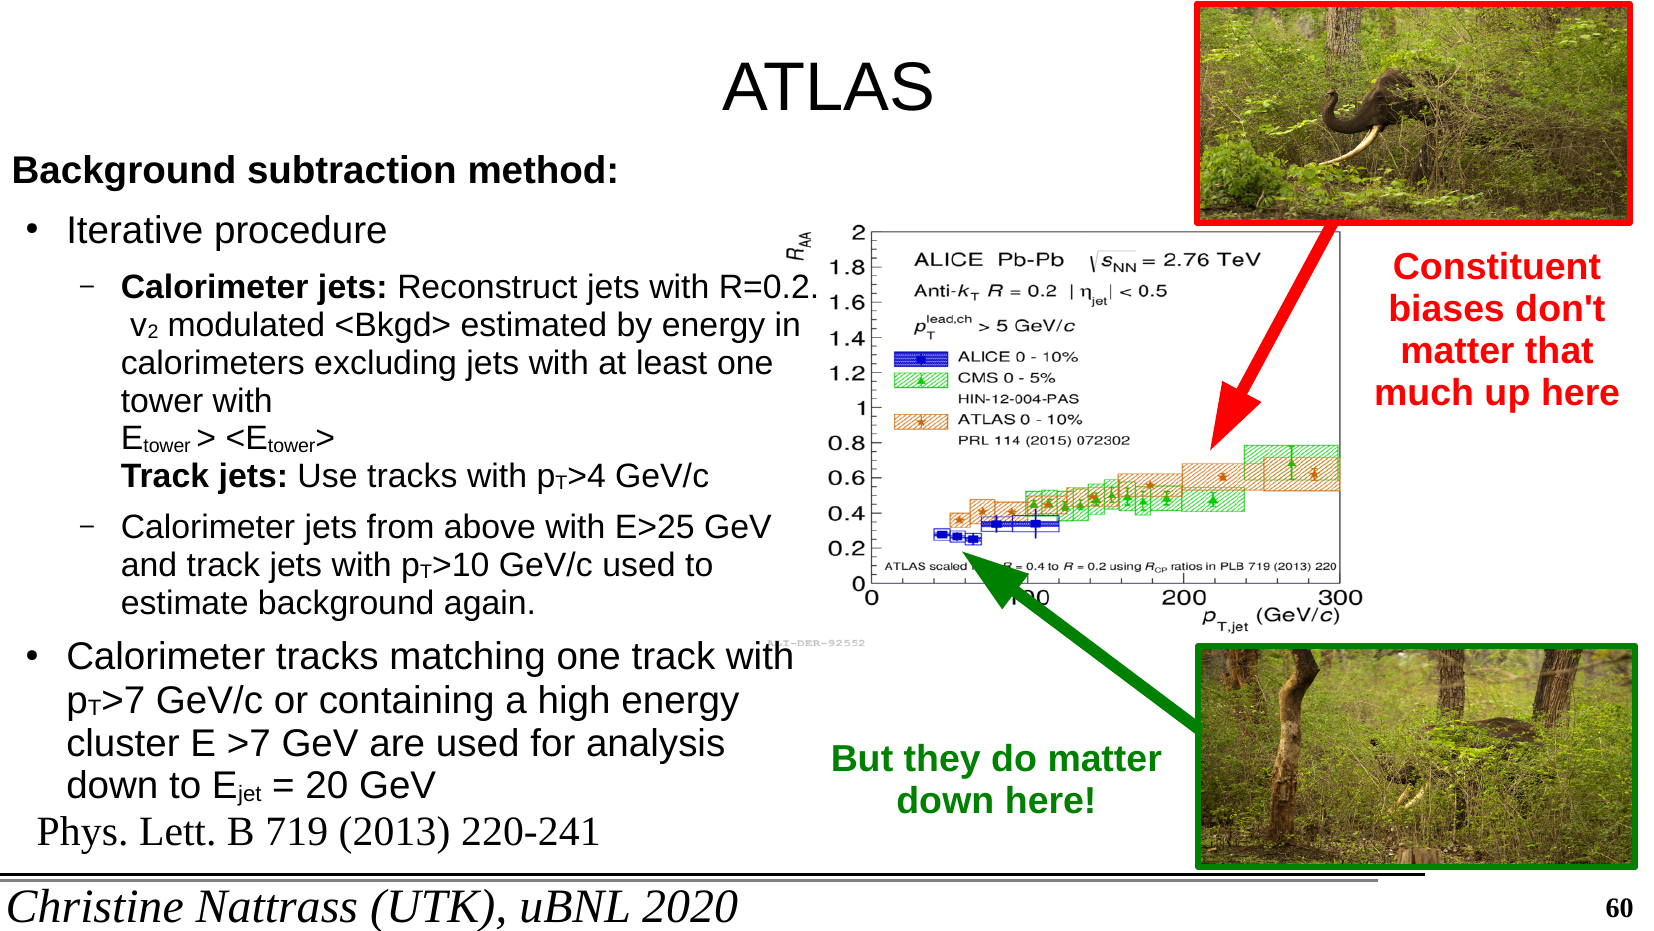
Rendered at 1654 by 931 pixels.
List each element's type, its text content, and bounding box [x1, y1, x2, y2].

picture [826, 214, 1364, 648]
picture [1201, 648, 1633, 865]
text_box Constituent biases don't matter that much up here [1348, 237, 1647, 421]
title ATLAS [84, 9, 1194, 165]
picture [1199, 6, 1627, 220]
list Background subtraction method: Iterative procedure Calorimeter jets: Reconstruct jets with R=0.2. v2 modulated <Bkgd> estimated by energy in calorimeters excluding jets with at least one tower with Etower > <Etower> Track jets: Use tracks with pT>4 GeV/c Calorimeter jets from above with E>25 GeV and track jets with pT>10 GeV/c used to estimate background again. Calorimeter tracks matching one track with pT>7 GeV/c or containing a high energy cluster E >7 GeV are used for analysis down to Ejet = 20 GeV [11, 148, 826, 810]
text_box Phys. Lett. B 719 (2013) 220-241 [21, 730, 758, 931]
text_box But they do matter down here! [763, 730, 1195, 837]
